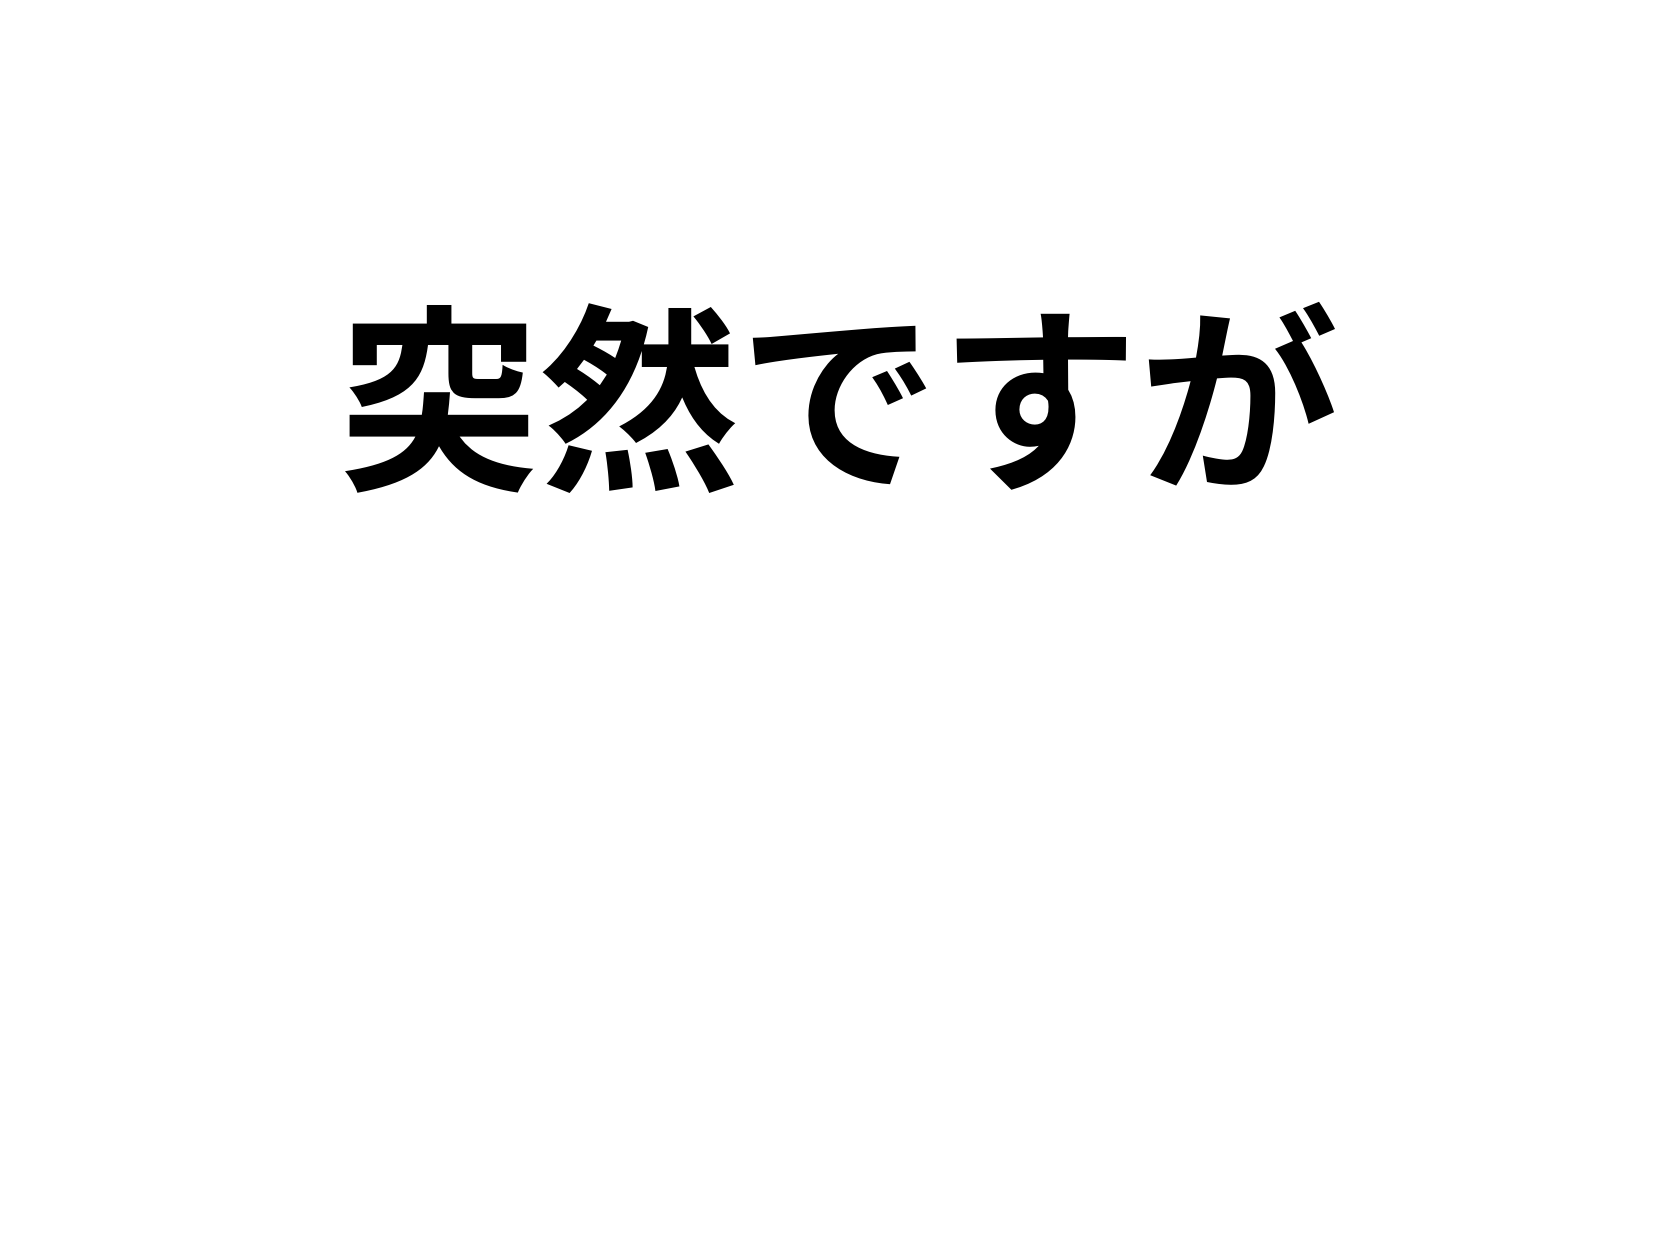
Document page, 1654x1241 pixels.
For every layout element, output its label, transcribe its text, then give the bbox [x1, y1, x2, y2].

text_box 突然ですが [324, 236, 1329, 452]
